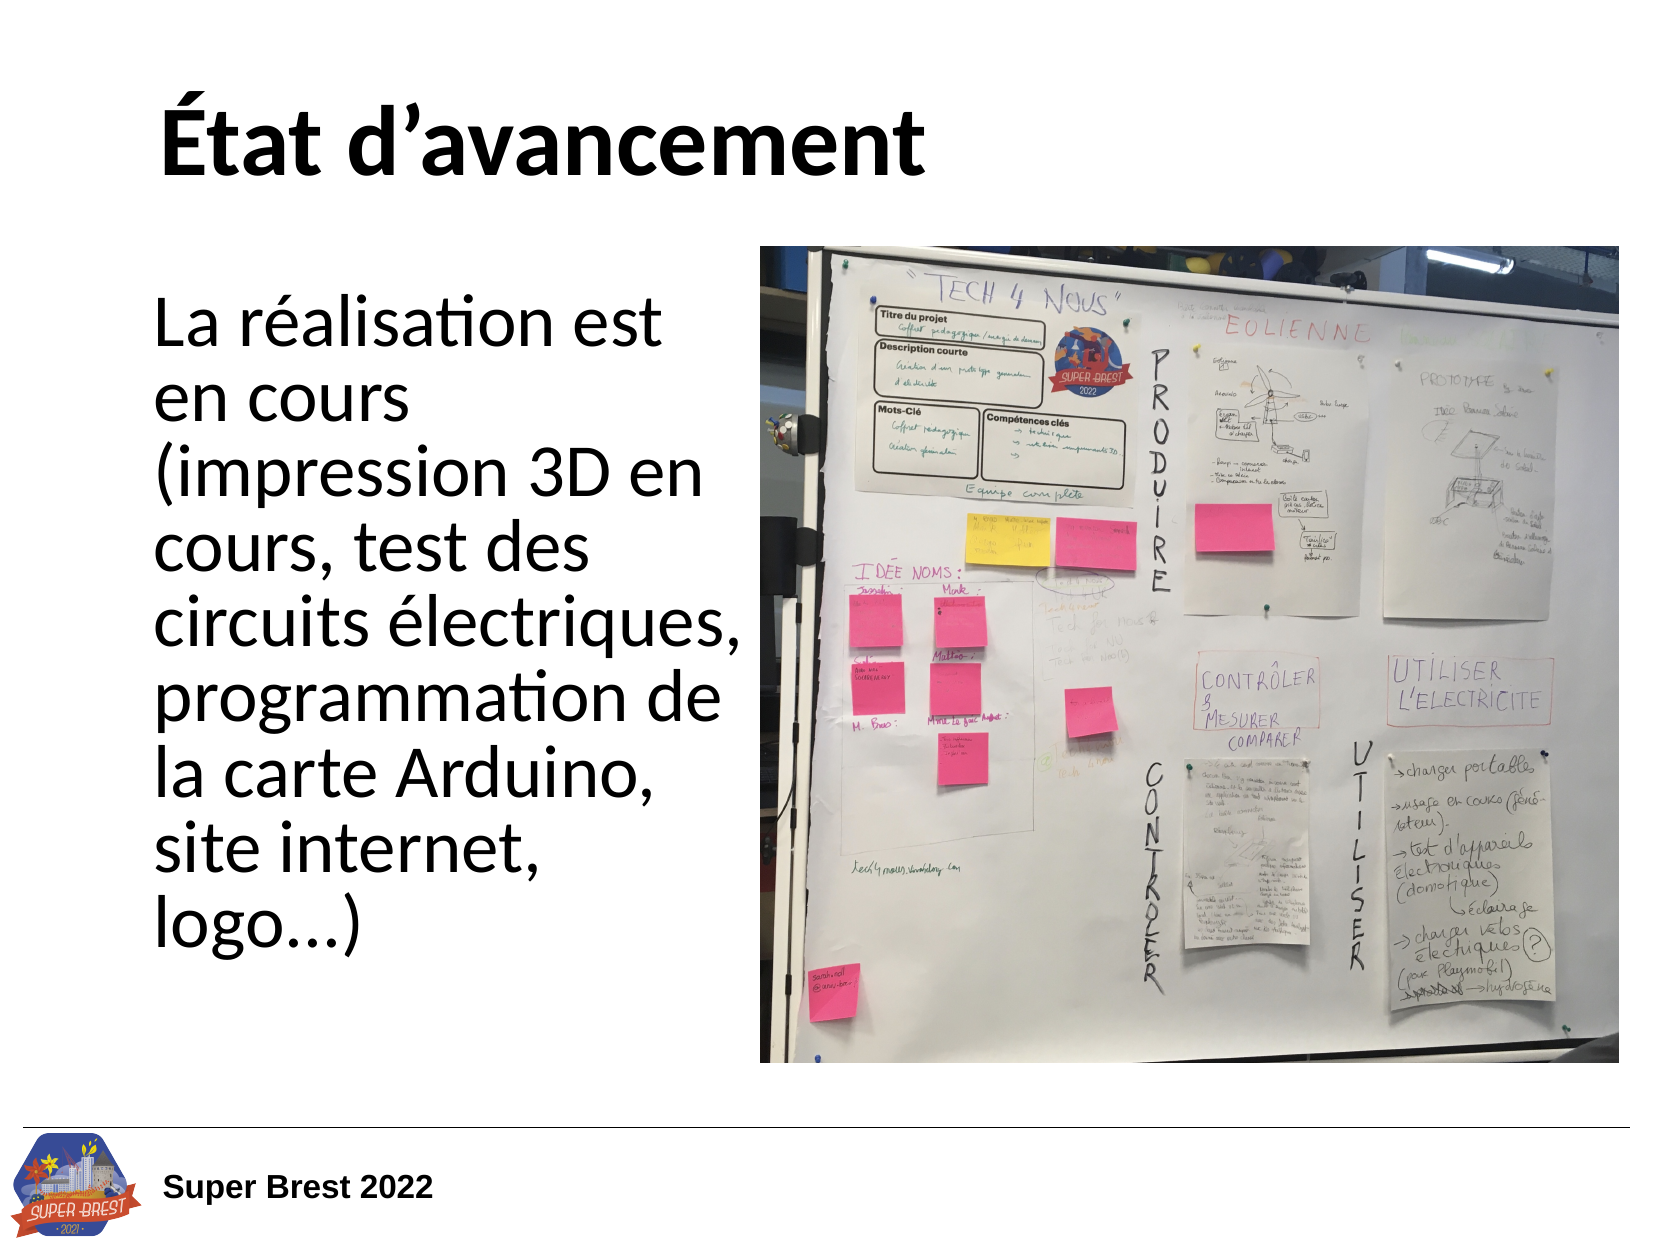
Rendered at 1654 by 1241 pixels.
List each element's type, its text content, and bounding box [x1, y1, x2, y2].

picture [10, 1133, 142, 1238]
title État d’avancement [11, 47, 1347, 255]
text_box Super Brest 2022 [147, 1160, 1070, 1241]
list La réalisation est en cours (impression 3D en cours, test des circuits électriques, programmation de la carte Arduino, site internet, logo...) [82, 290, 756, 1071]
picture [760, 246, 1619, 1063]
